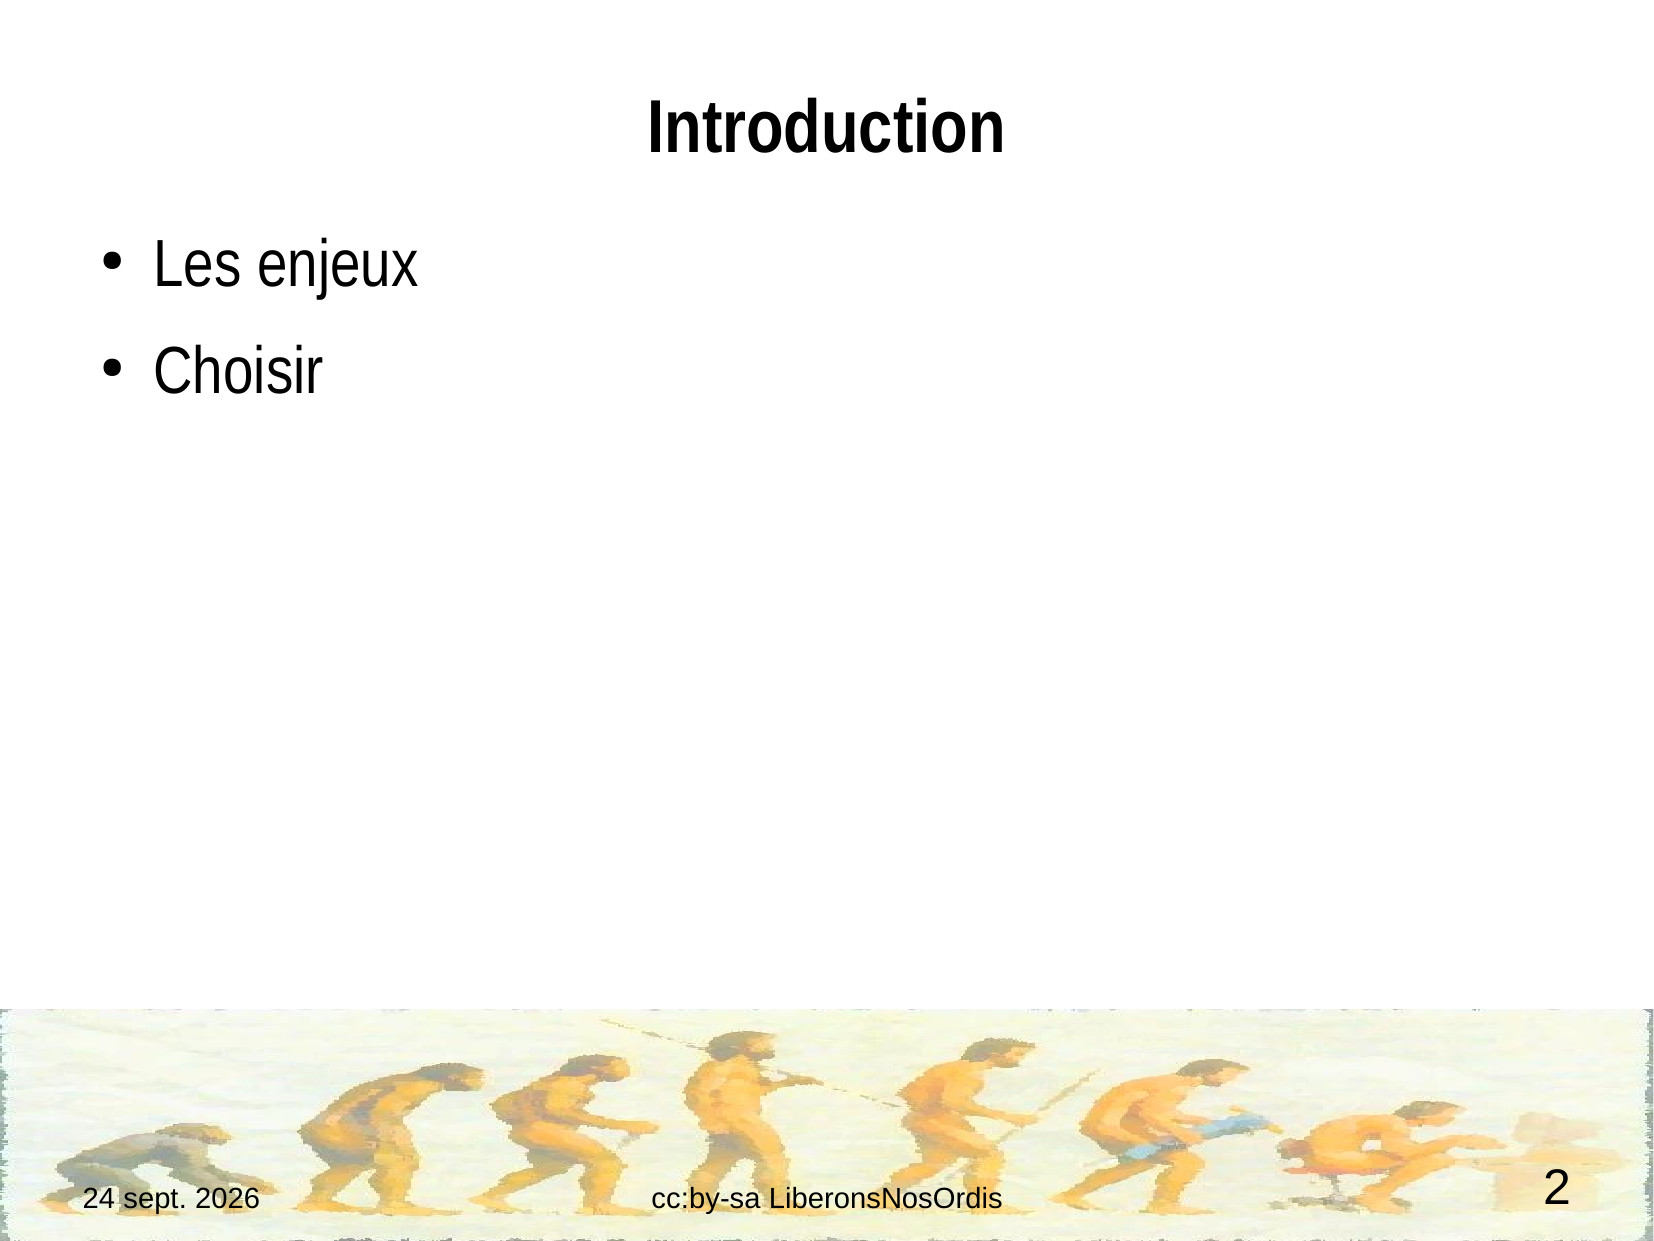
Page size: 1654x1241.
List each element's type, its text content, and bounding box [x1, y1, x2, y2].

picture [0, 1009, 1654, 1241]
title Introduction [82, 49, 1571, 201]
list Les enjeux Choisir [82, 224, 1571, 1010]
